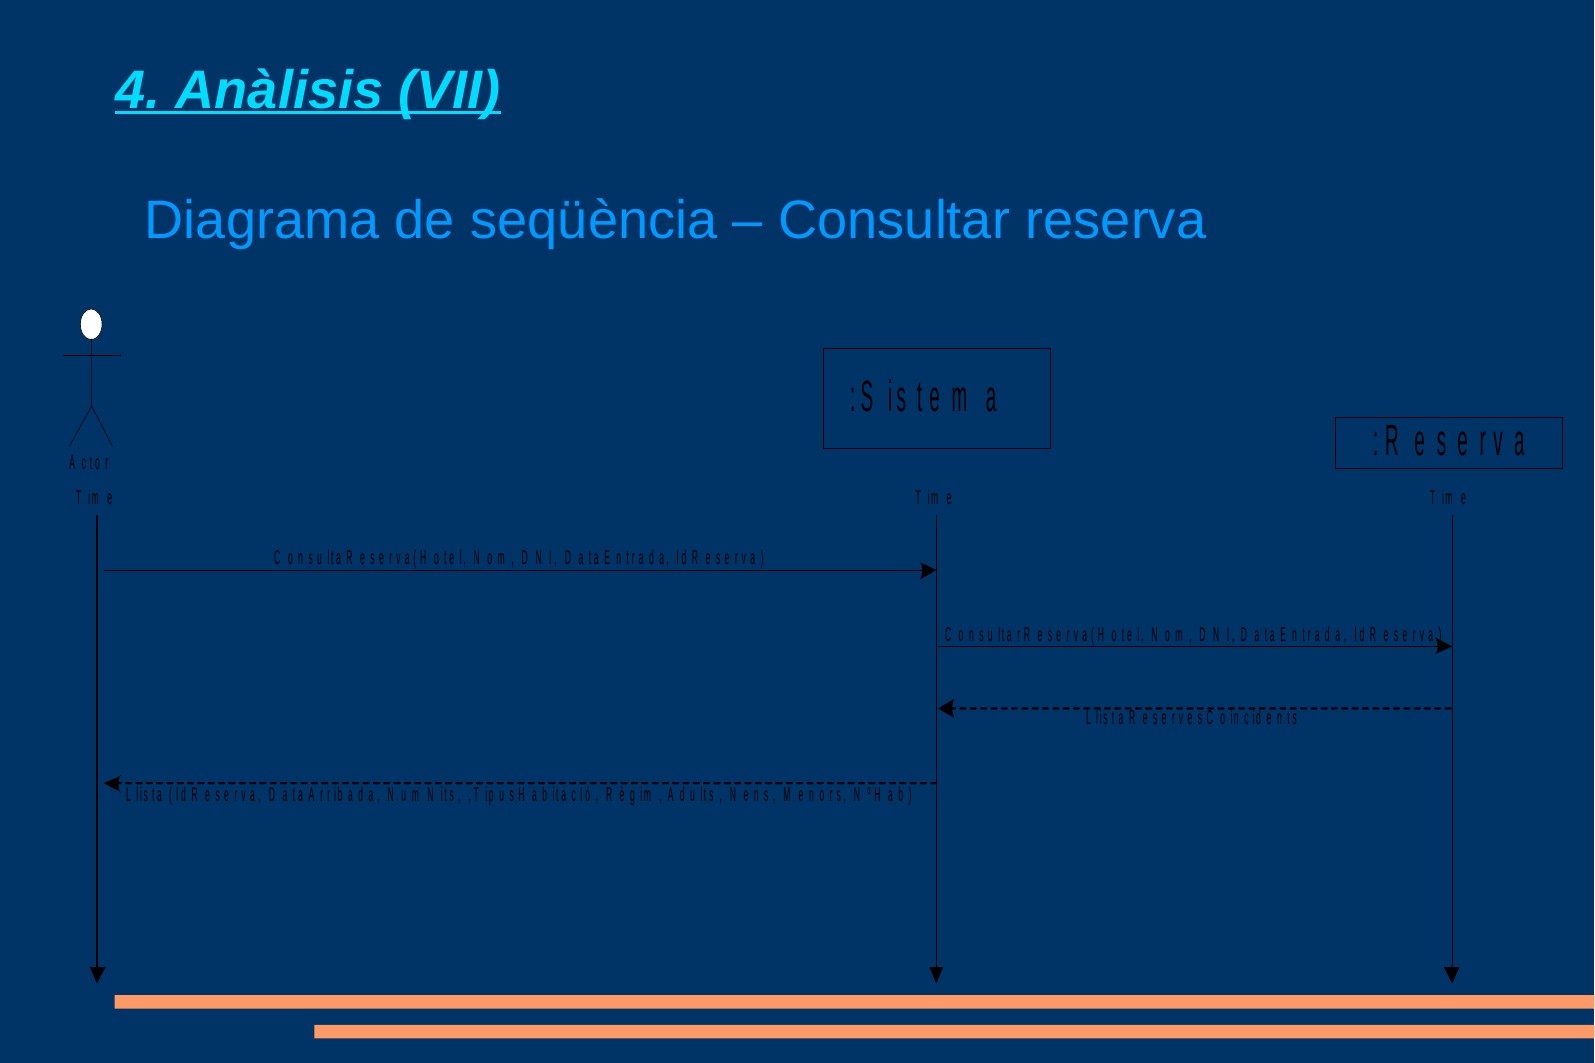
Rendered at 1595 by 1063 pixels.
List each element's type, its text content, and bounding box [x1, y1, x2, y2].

title 4. Anàlisis (VII) [115, 0, 1478, 179]
picture [59, 305, 1565, 987]
title Diagrama de seqüència – Consultar reserva [144, 131, 1507, 305]
